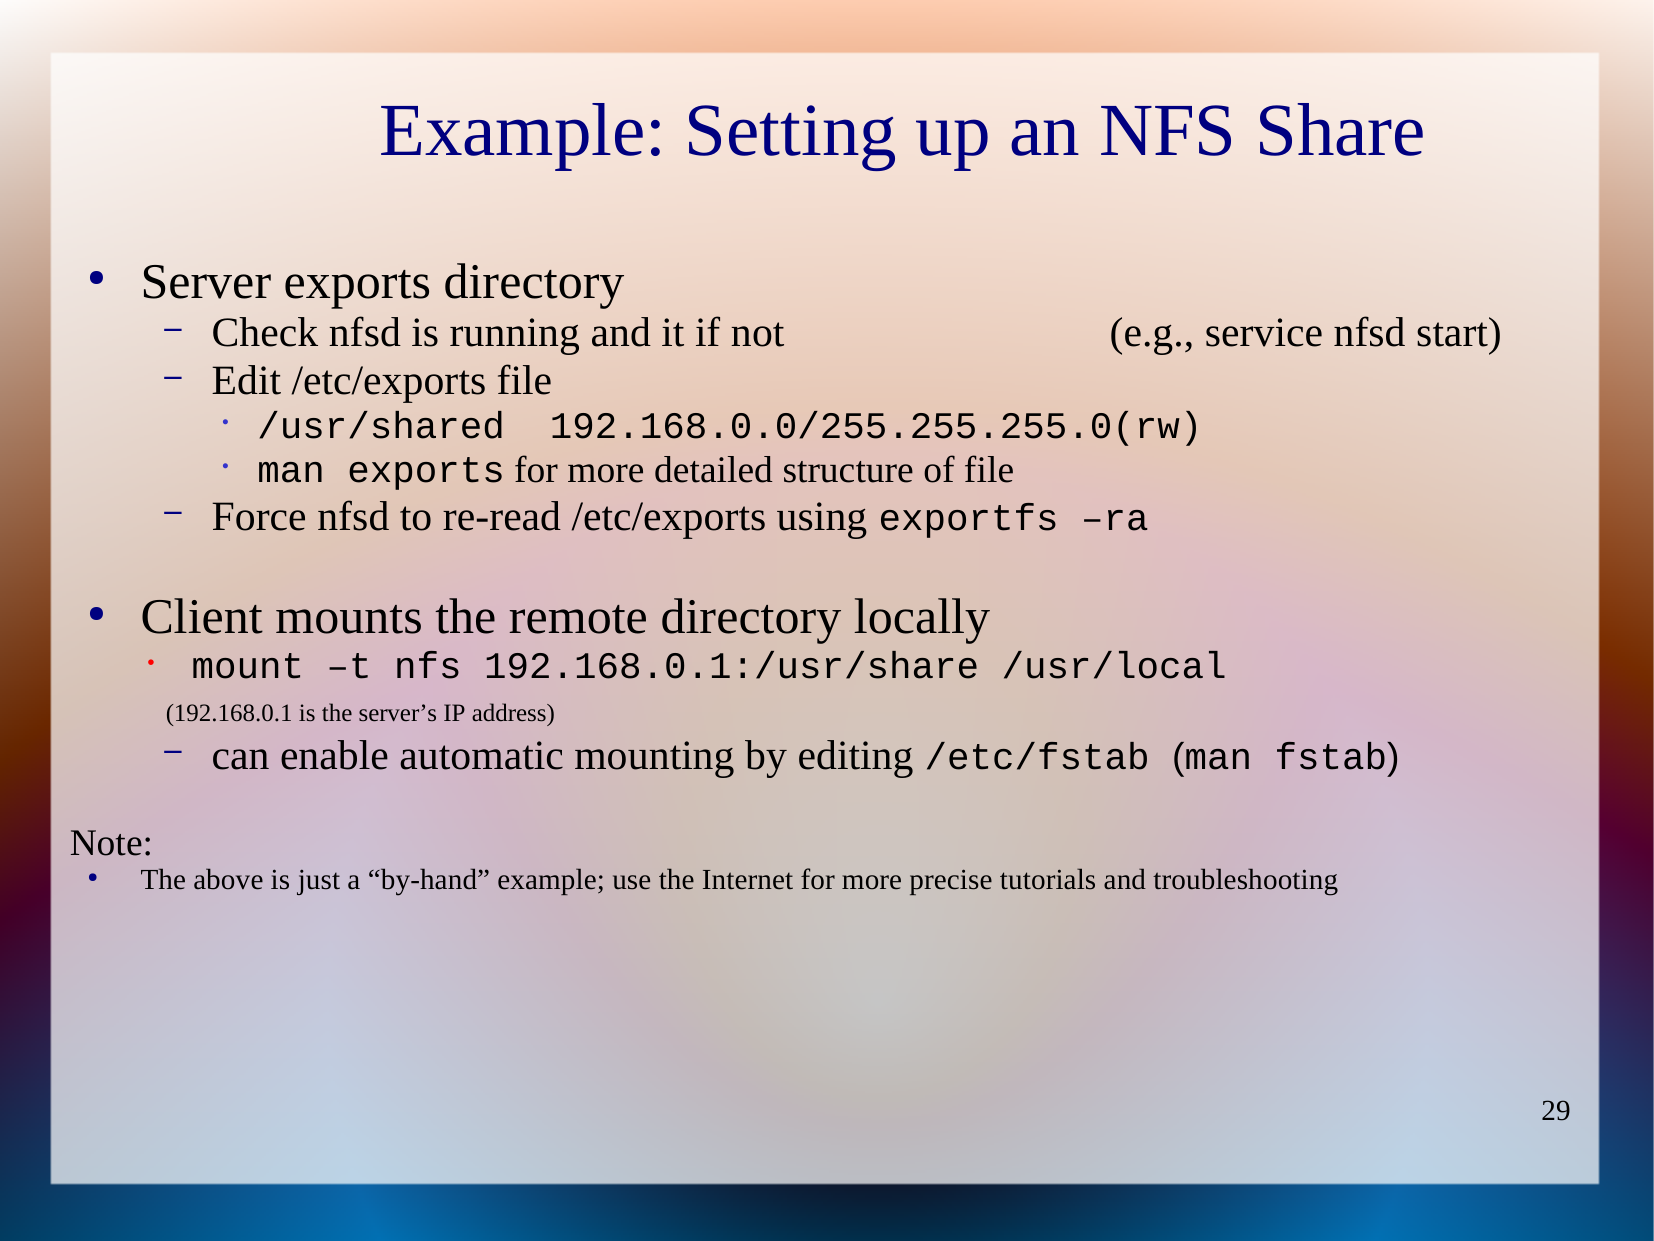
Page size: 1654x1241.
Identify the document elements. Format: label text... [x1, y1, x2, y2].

title Example: Setting up an NFS Share [152, 38, 1654, 180]
picture [0, 0, 1654, 1241]
list Server exports directory Check nfsd is running and it if not (e.g., service nfsd start) Edit /etc/exports file /usr/shared 192.168.0.0/255.255.255.0(rw) man exports for more detailed structure of file Force nfsd to re-read /etc/exports using exportfs –ra Client mounts the remote directory locally mount –t nfs 192.168.0.1:/usr/share /usr/local (192.168.0.1 is the server’s IP address) can enable automatic mounting by editing /etc/fstab (man fstab) Note: The above is just a “by-hand” example; use the Internet for more precise tutorials and troubleshooting [55, 255, 1626, 1199]
